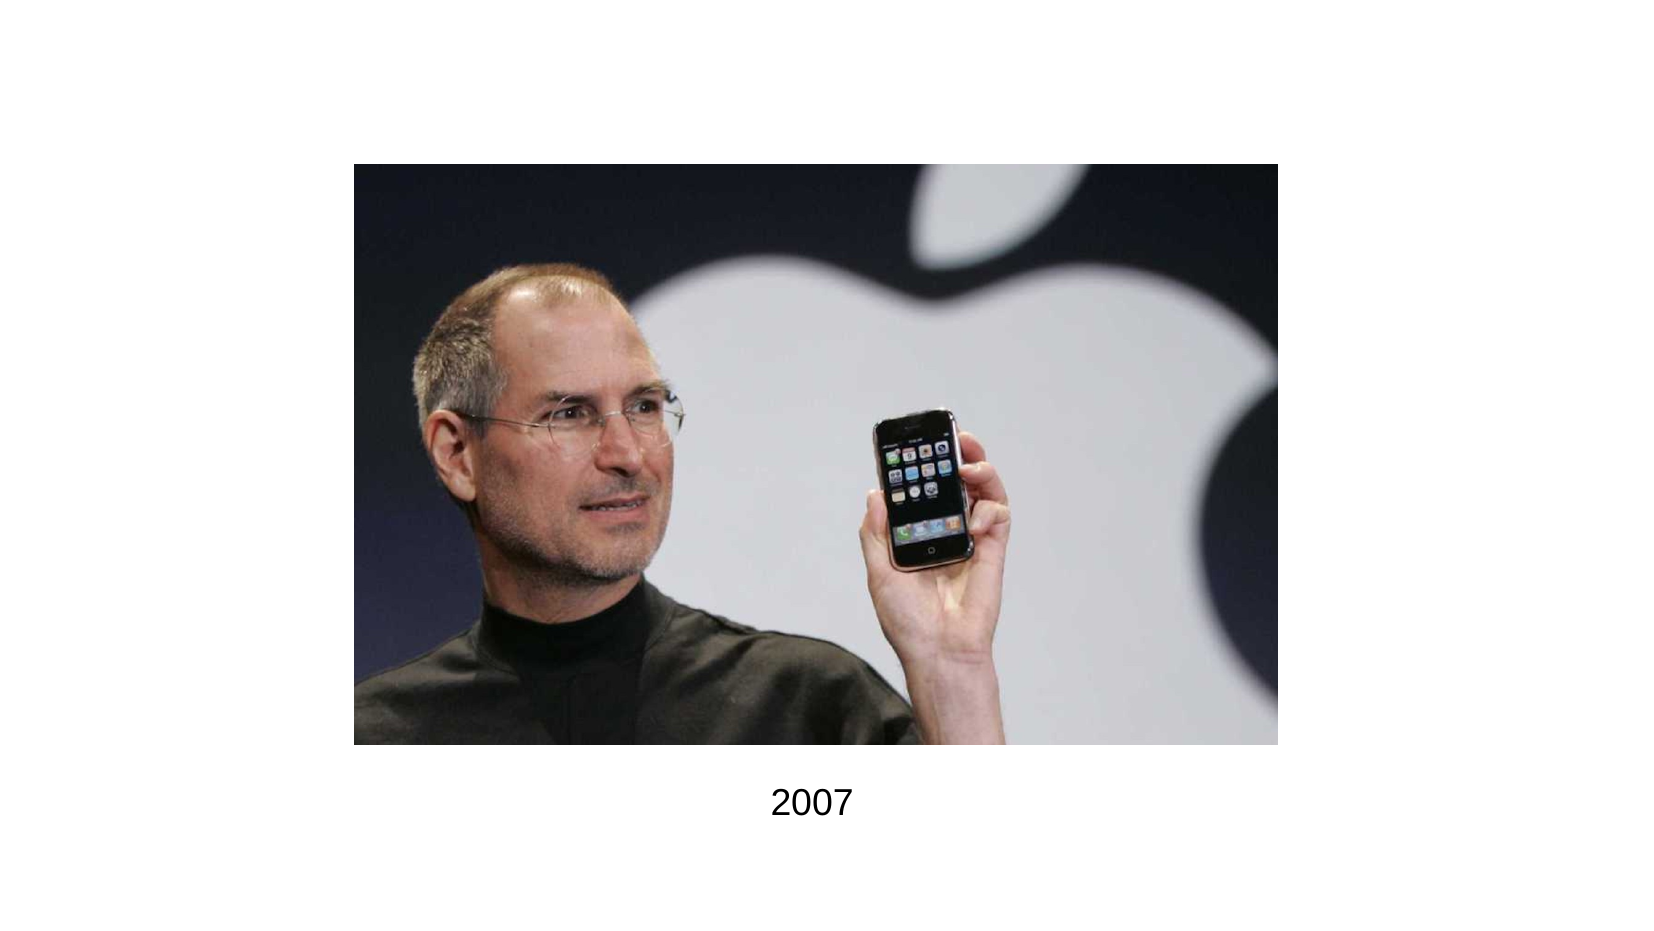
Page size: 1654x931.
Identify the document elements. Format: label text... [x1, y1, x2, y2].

text_box 2007 [755, 773, 869, 831]
picture [354, 164, 1278, 745]
